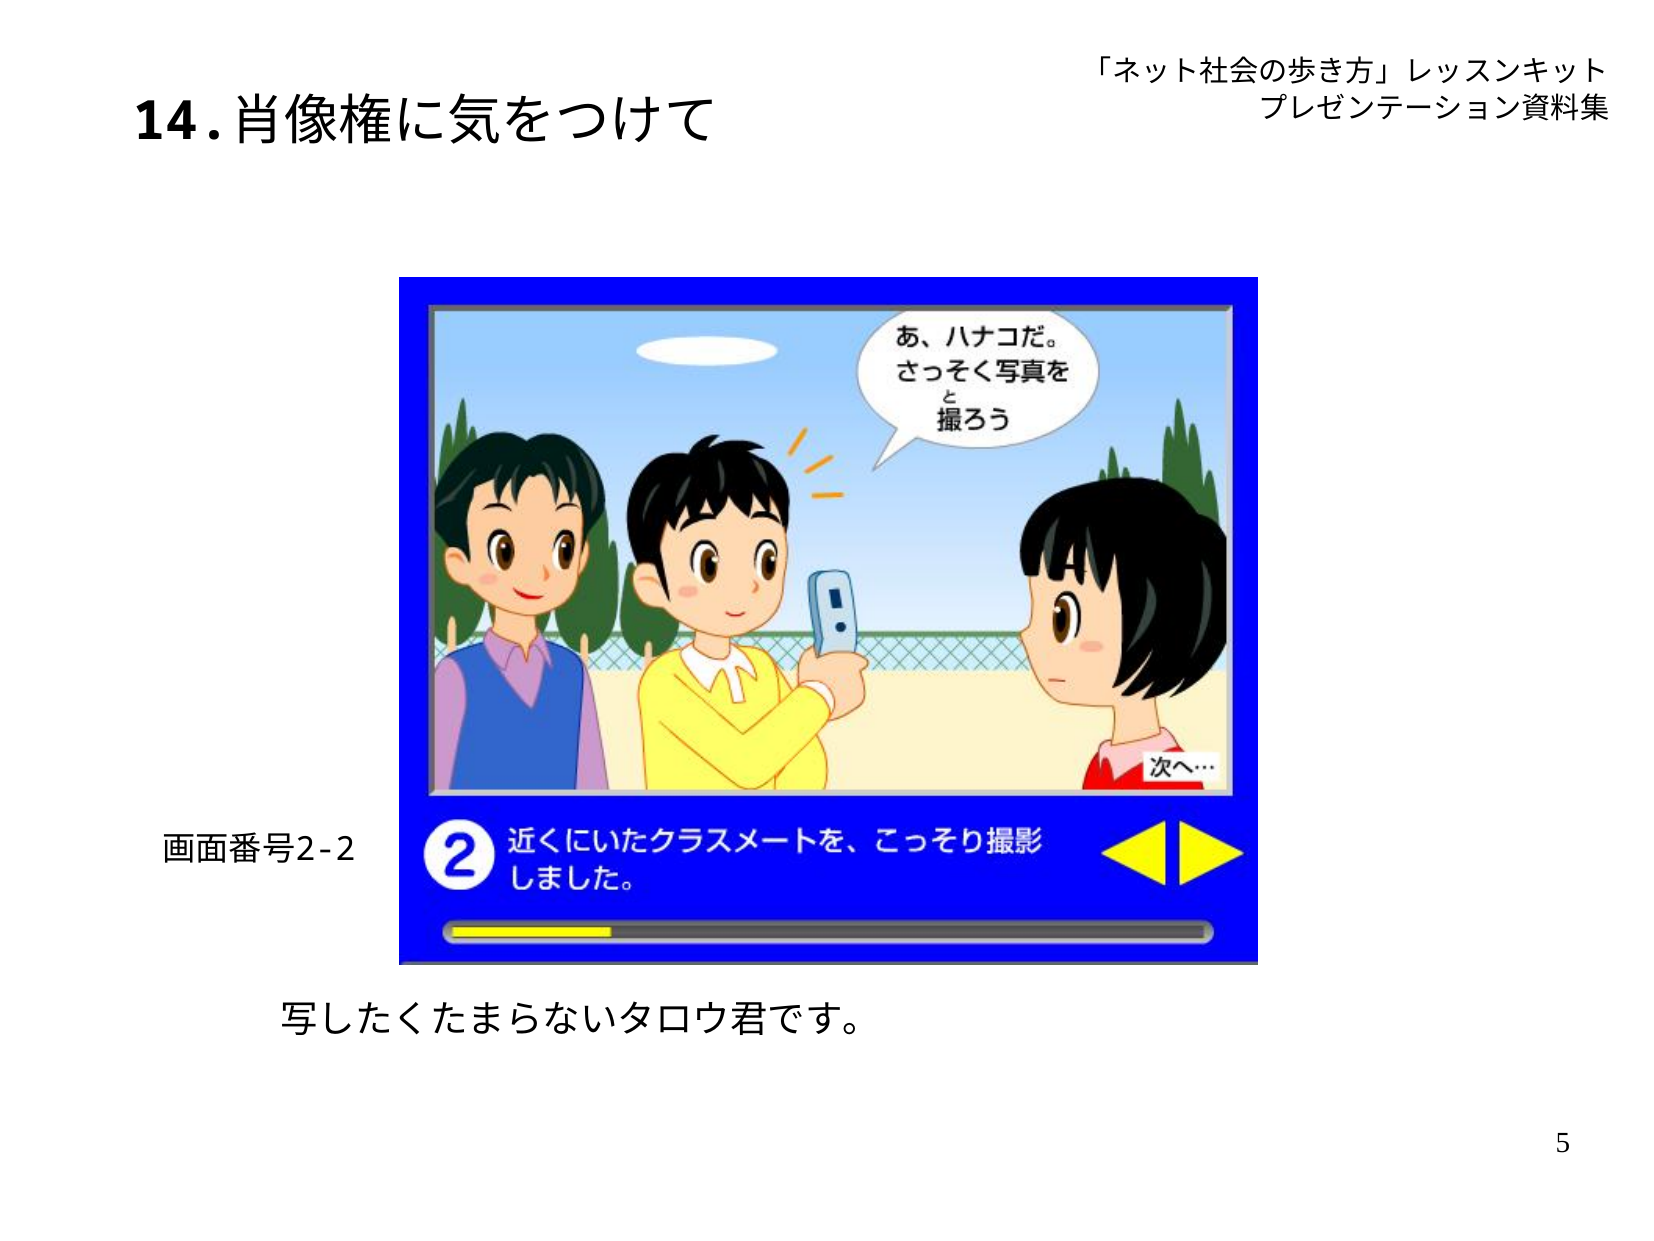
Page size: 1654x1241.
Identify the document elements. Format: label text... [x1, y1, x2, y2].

text_box 14.肖像権に気をつけて [118, 88, 1093, 158]
text_box 写したくたまらないタロウ君です。 [265, 981, 1418, 1051]
text_box 「ネット社会の歩き方」レッスンキット プレゼンテーション資料集 [1062, 44, 1625, 134]
picture [399, 277, 1258, 965]
text_box 画面番号2-2 [147, 826, 384, 875]
